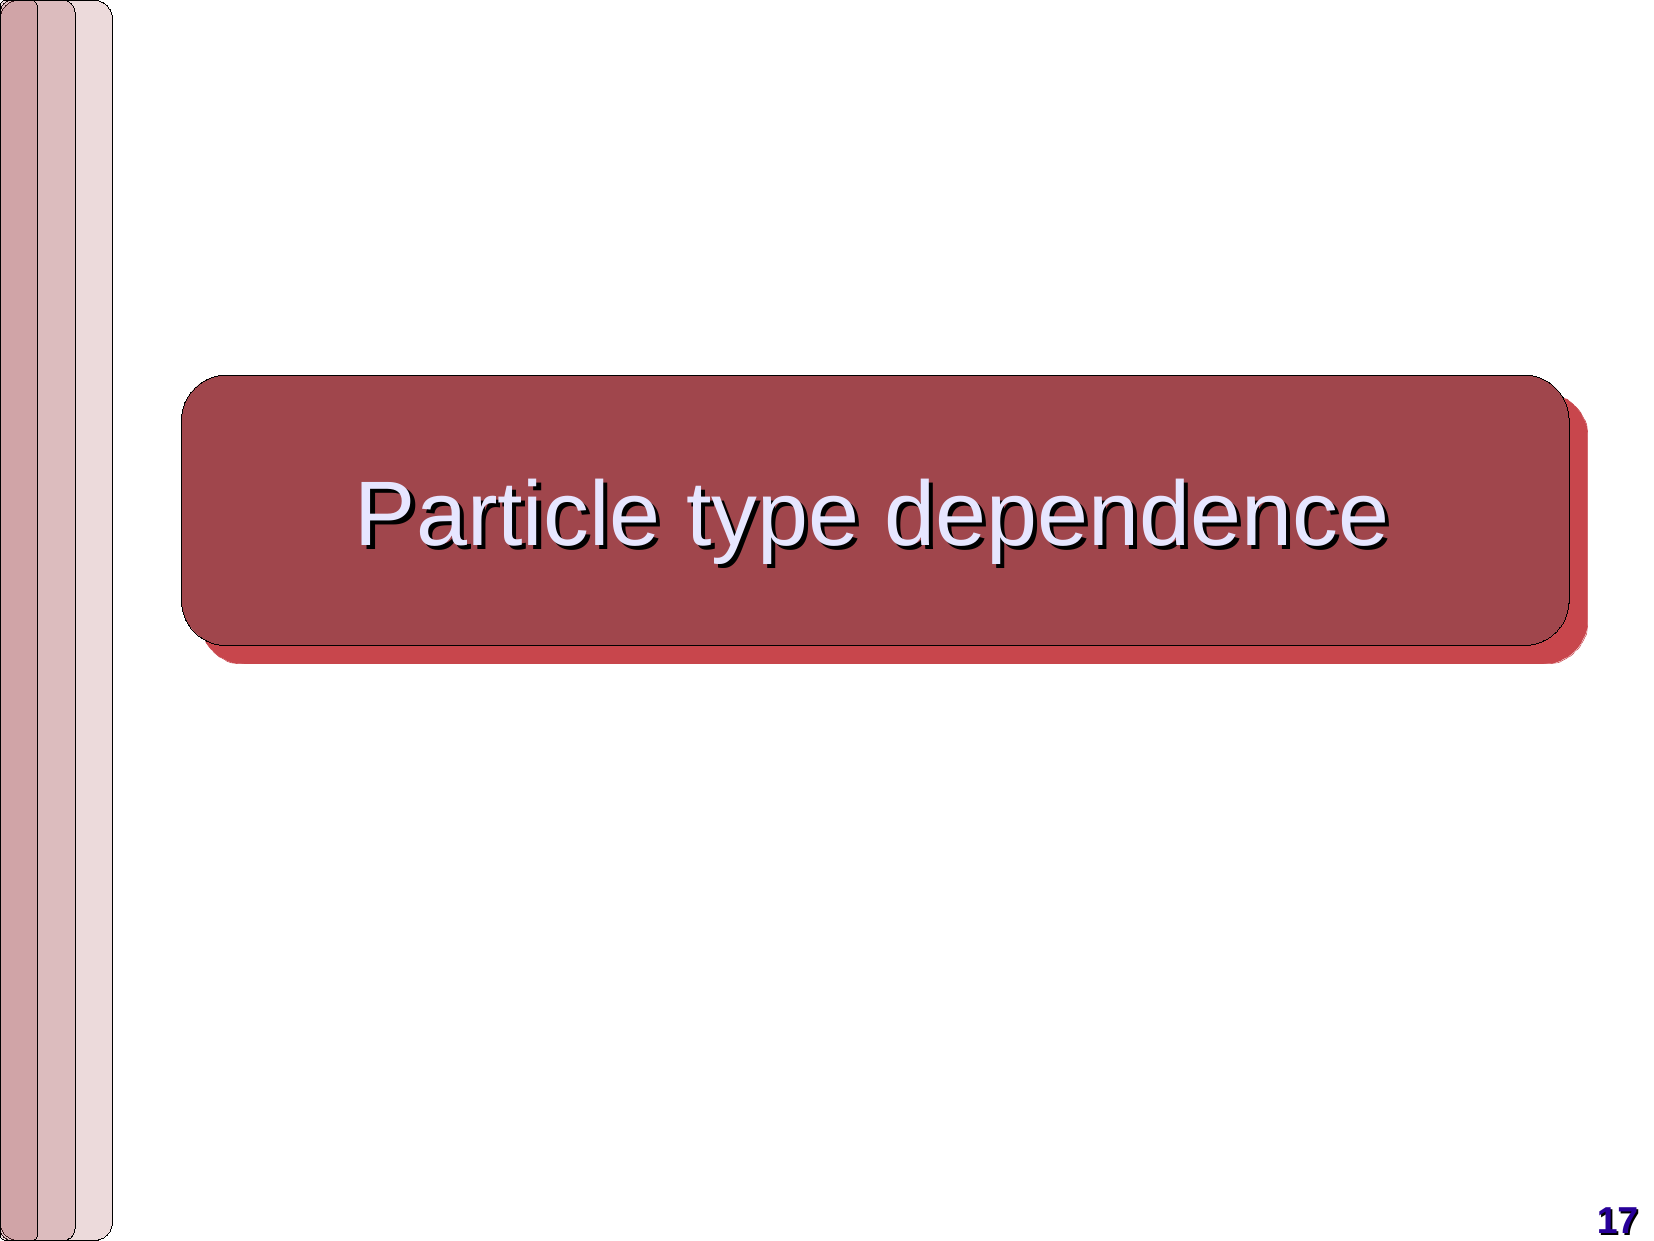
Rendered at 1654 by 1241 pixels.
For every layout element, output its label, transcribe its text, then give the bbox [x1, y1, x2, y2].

text_box [1565, 401, 1570, 620]
title Particle type dependence [181, 373, 1565, 654]
